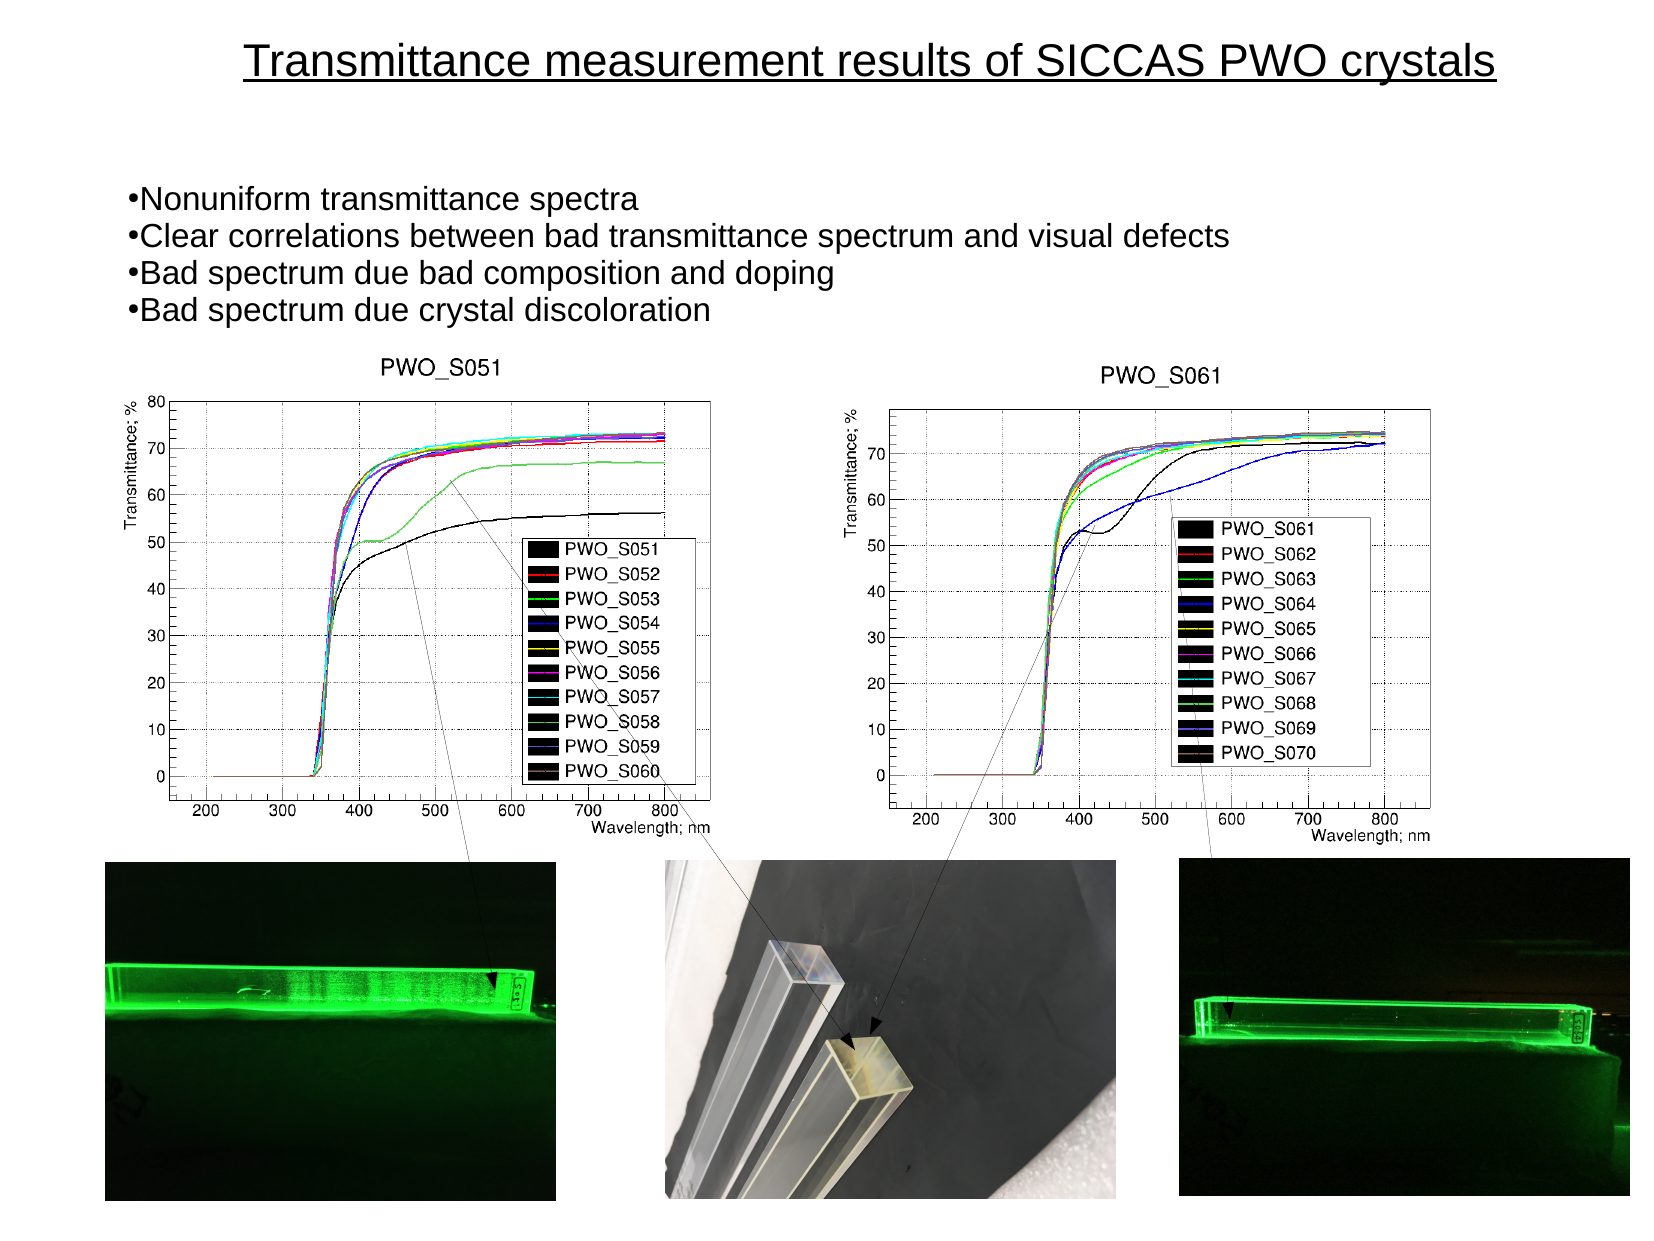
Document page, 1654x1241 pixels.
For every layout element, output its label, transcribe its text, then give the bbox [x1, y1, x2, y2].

picture [105, 862, 556, 1201]
picture [101, 351, 777, 850]
picture [821, 359, 1630, 1196]
text_box Nonuniform transmittance spectra Clear correlations between bad transmittance spectrum and visual defects Bad spectrum due bad composition and doping Bad spectrum due crystal discoloration [112, 89, 1478, 345]
picture [665, 860, 1116, 1199]
text_box Transmittance measurement results of SICCAS PWO crystals [195, 27, 1546, 94]
